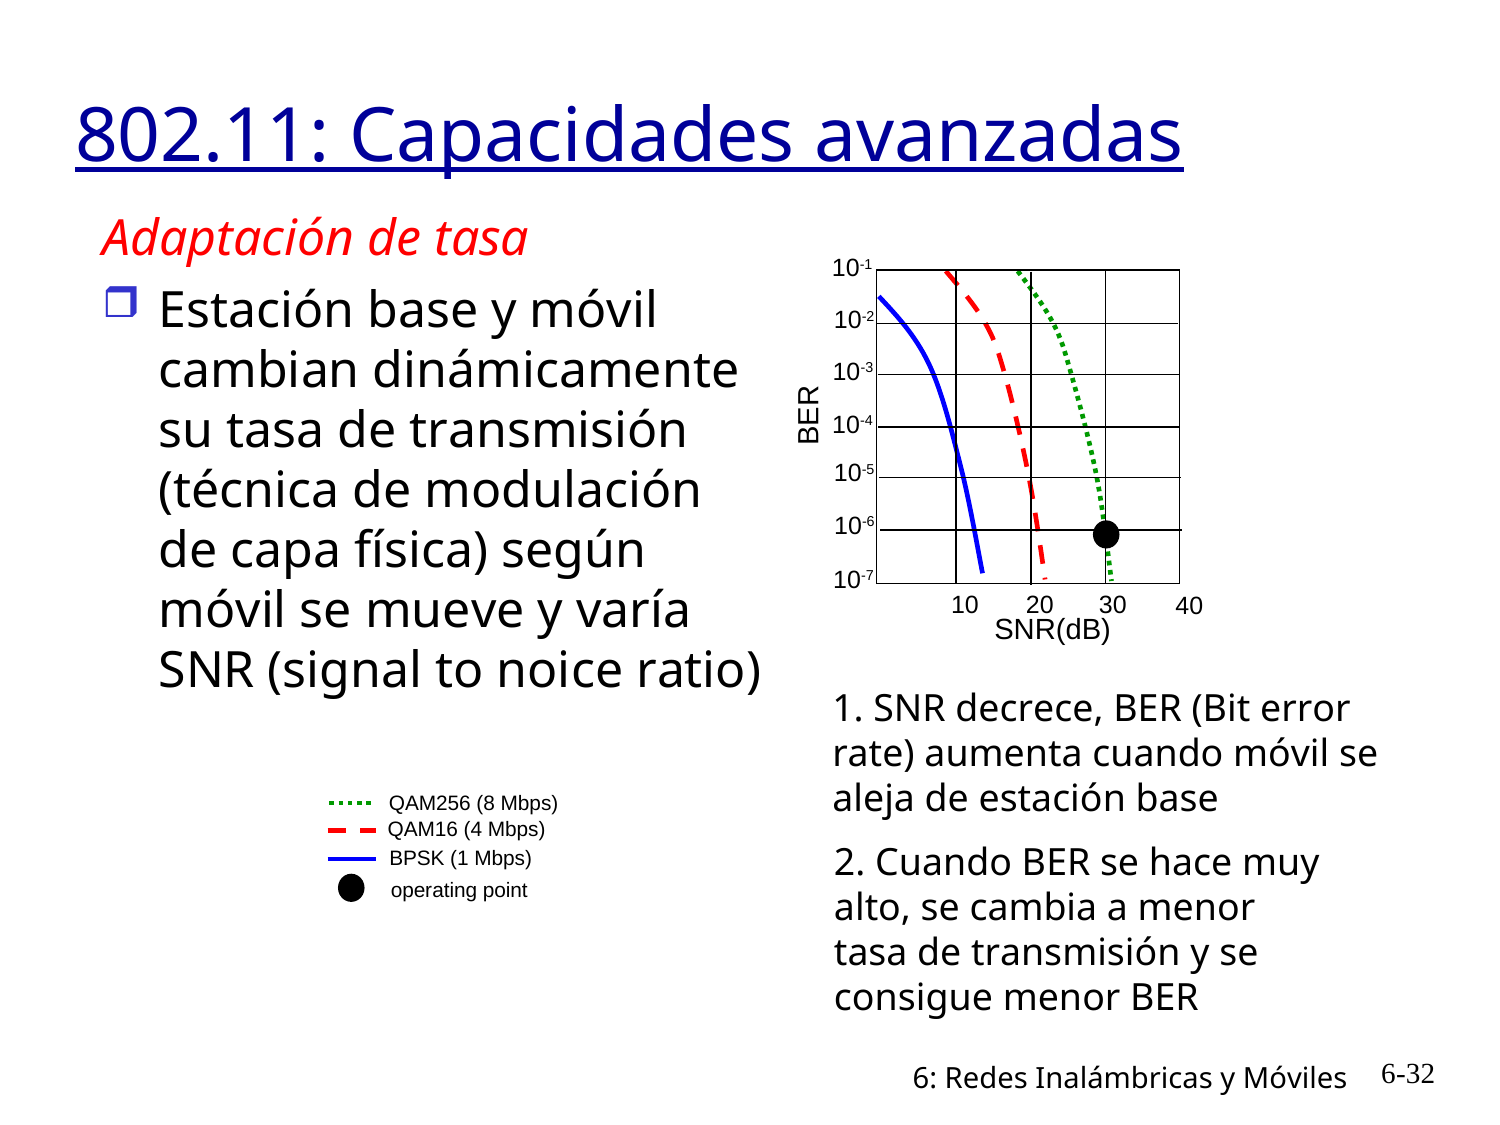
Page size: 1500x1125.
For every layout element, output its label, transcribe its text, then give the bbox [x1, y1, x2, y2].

text_box 10 [936, 580, 994, 627]
text_box 10-5 [819, 449, 890, 495]
text_box operating point [376, 868, 543, 909]
text_box BER [781, 370, 832, 461]
text_box 20 [1011, 580, 1069, 602]
text_box BPSK (1 Mbps) [374, 837, 547, 878]
text_box BER [800, 390, 808, 401]
title 802.11: Capacidades avanzadas [75, 24, 1351, 240]
text_box [1093, 521, 1119, 548]
text_box 40 [1160, 581, 1219, 628]
text_box 10-6 [819, 501, 890, 547]
text_box QAM16 (4 Mbps) [372, 807, 561, 849]
text_box QAM256 (8 Mbps) [374, 782, 574, 823]
text_box [338, 874, 364, 902]
text_box 2. Cuando BER se hace muy alto, se cambia a menor tasa de transmisión y se consigue menor BER [819, 829, 1345, 1026]
text_box 10-3 [817, 347, 889, 393]
text_box 10-2 [819, 296, 890, 342]
text_box 10-4 [817, 400, 888, 446]
text_box BER [810, 390, 832, 401]
text_box 1. SNR decrece, BER (Bit error rate) aumenta cuando móvil se aleja de estación base [817, 676, 1426, 827]
text_box 30 [1084, 581, 1142, 627]
text_box BER [809, 430, 816, 440]
text_box 10-1 [817, 244, 888, 290]
list Adaptación de tasa Estación base y móvil cambian dinámicamente su tasa de transmisión (técnica de modulación de capa física) según móvil se mueve y varía SNR (signal to noice ratio) [87, 240, 788, 850]
text_box 10-7 [818, 555, 889, 601]
text_box SNR(dB) [979, 602, 1127, 654]
